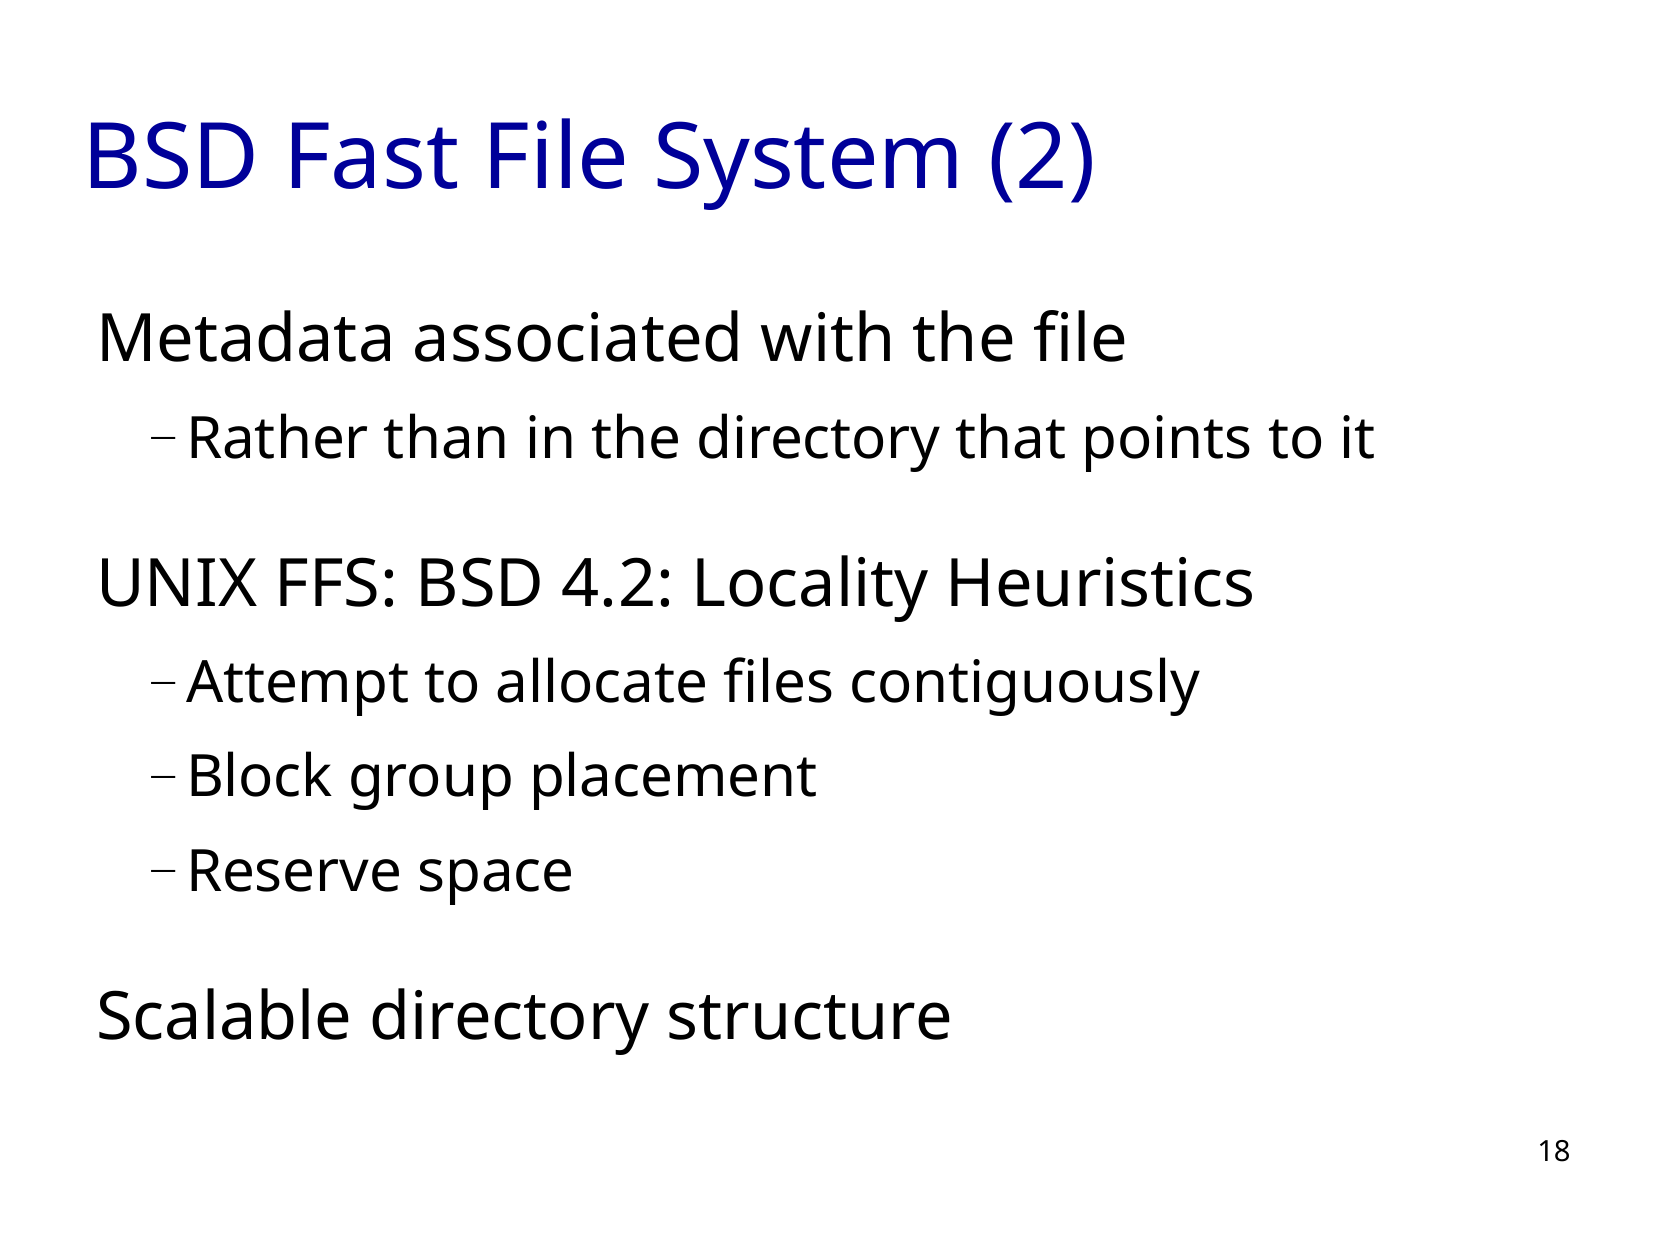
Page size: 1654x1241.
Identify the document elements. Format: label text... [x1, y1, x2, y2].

list Metadata associated with the file Rather than in the directory that points to it UNIX FFS: BSD 4.2: Locality Heuristics Attempt to allocate files contiguously Block group placement Reserve space Scalable directory structure [60, 290, 1571, 1096]
title BSD Fast File System (2) [82, 49, 1571, 257]
